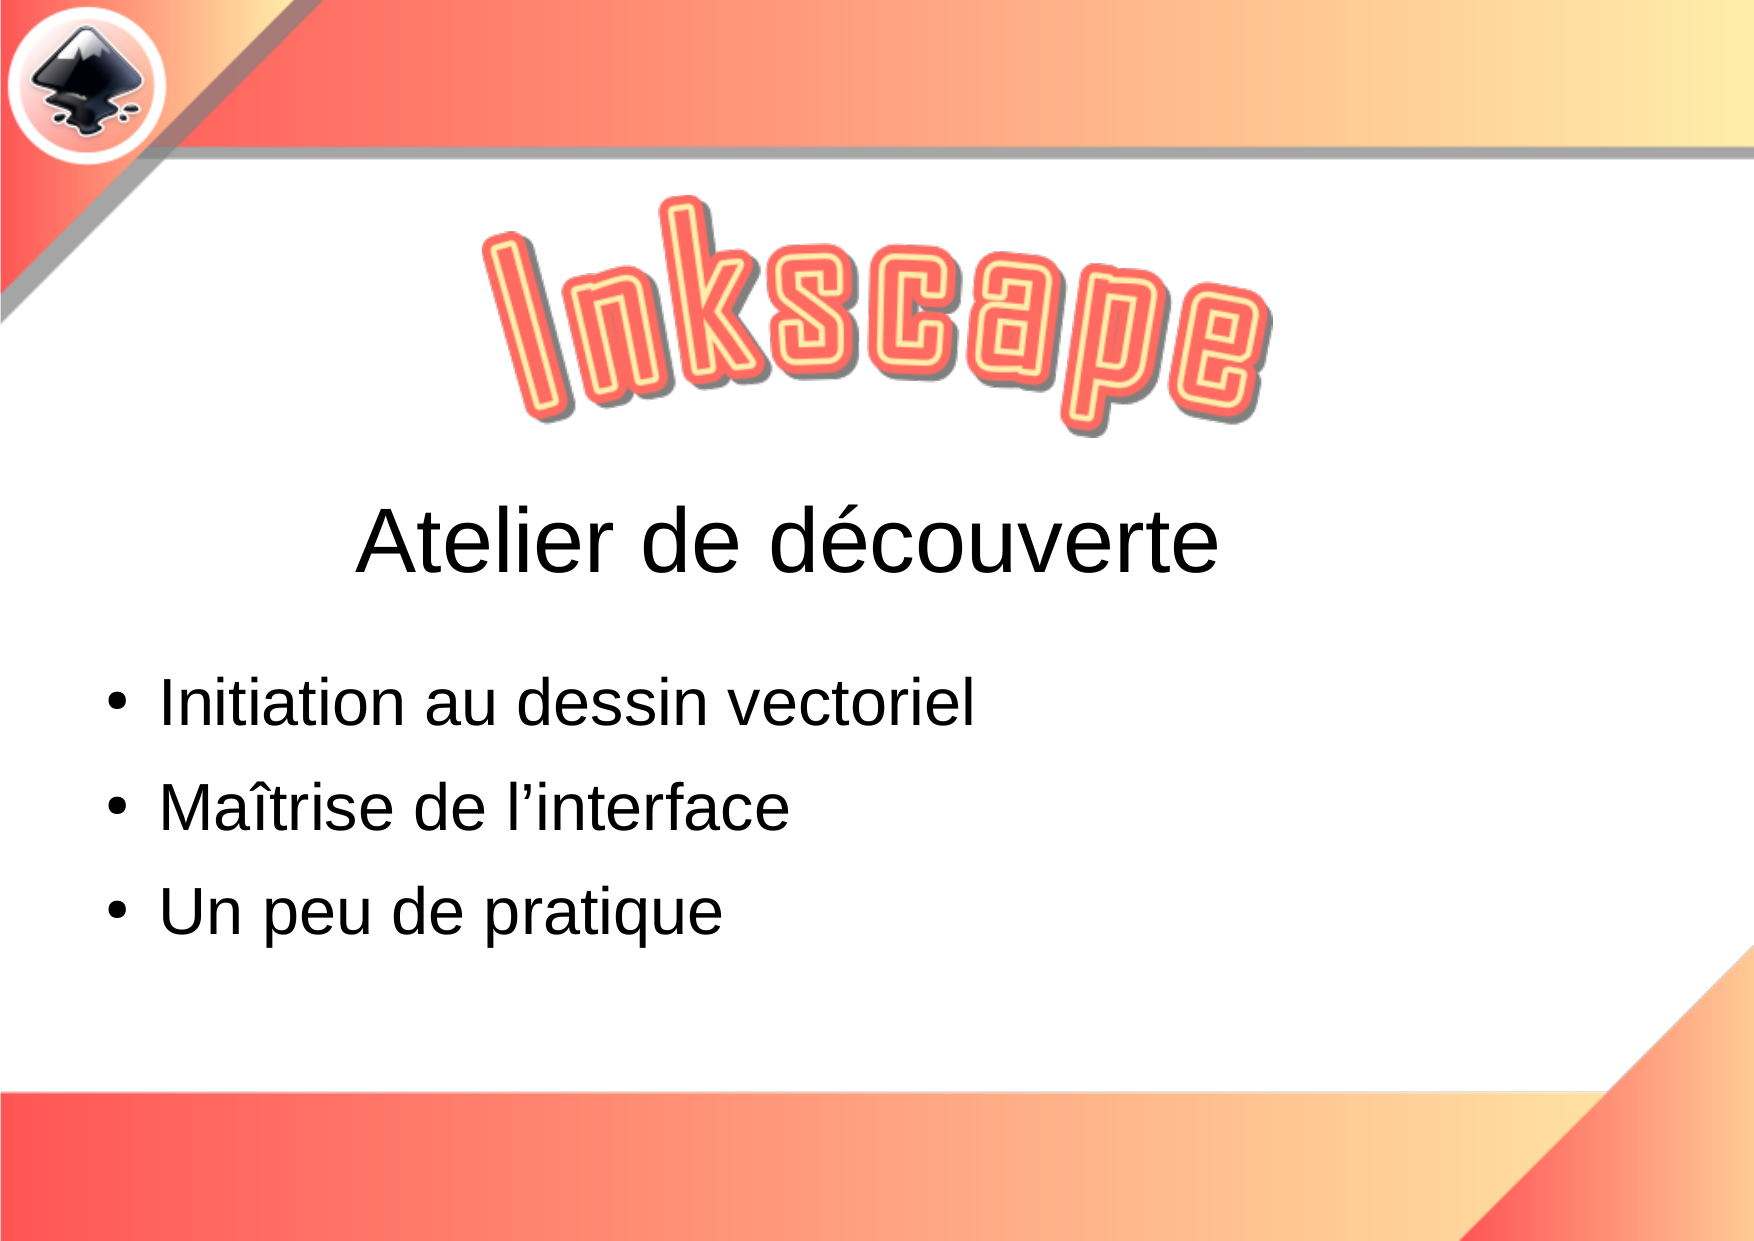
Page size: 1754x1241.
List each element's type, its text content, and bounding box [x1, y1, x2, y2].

title Atelier de découverte [0, 437, 1579, 645]
list Initiation au dessin vectoriel Maîtrise de l’interface Un peu de pratique [87, 665, 1667, 1010]
picture [0, 945, 1754, 1241]
picture [0, 0, 1754, 438]
